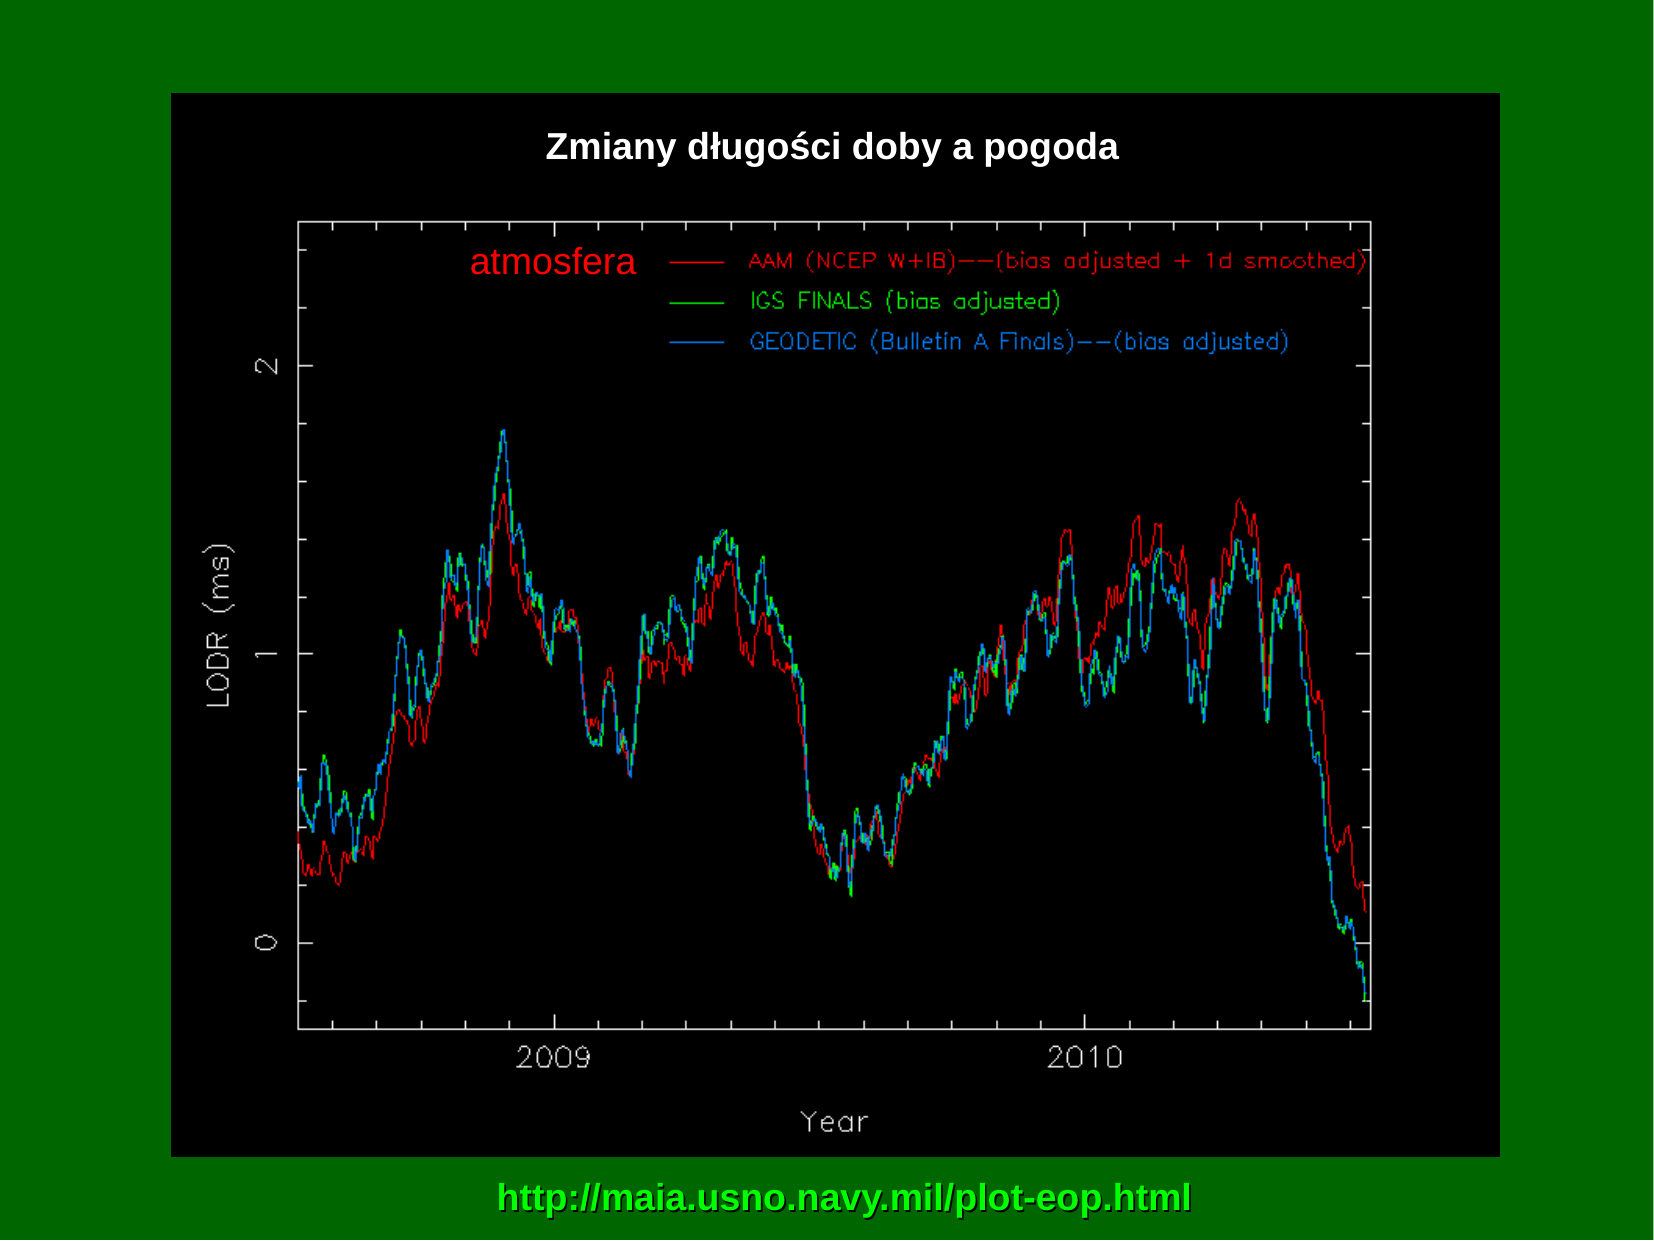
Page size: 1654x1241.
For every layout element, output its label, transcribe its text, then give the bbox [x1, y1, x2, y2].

text_box Zmiany długości doby a pogoda [530, 118, 1135, 176]
picture [171, 93, 1500, 1157]
text_box atmosfera [455, 232, 652, 290]
text_box http://maia.usno.navy.mil/plot-eop.html [481, 1169, 1208, 1227]
